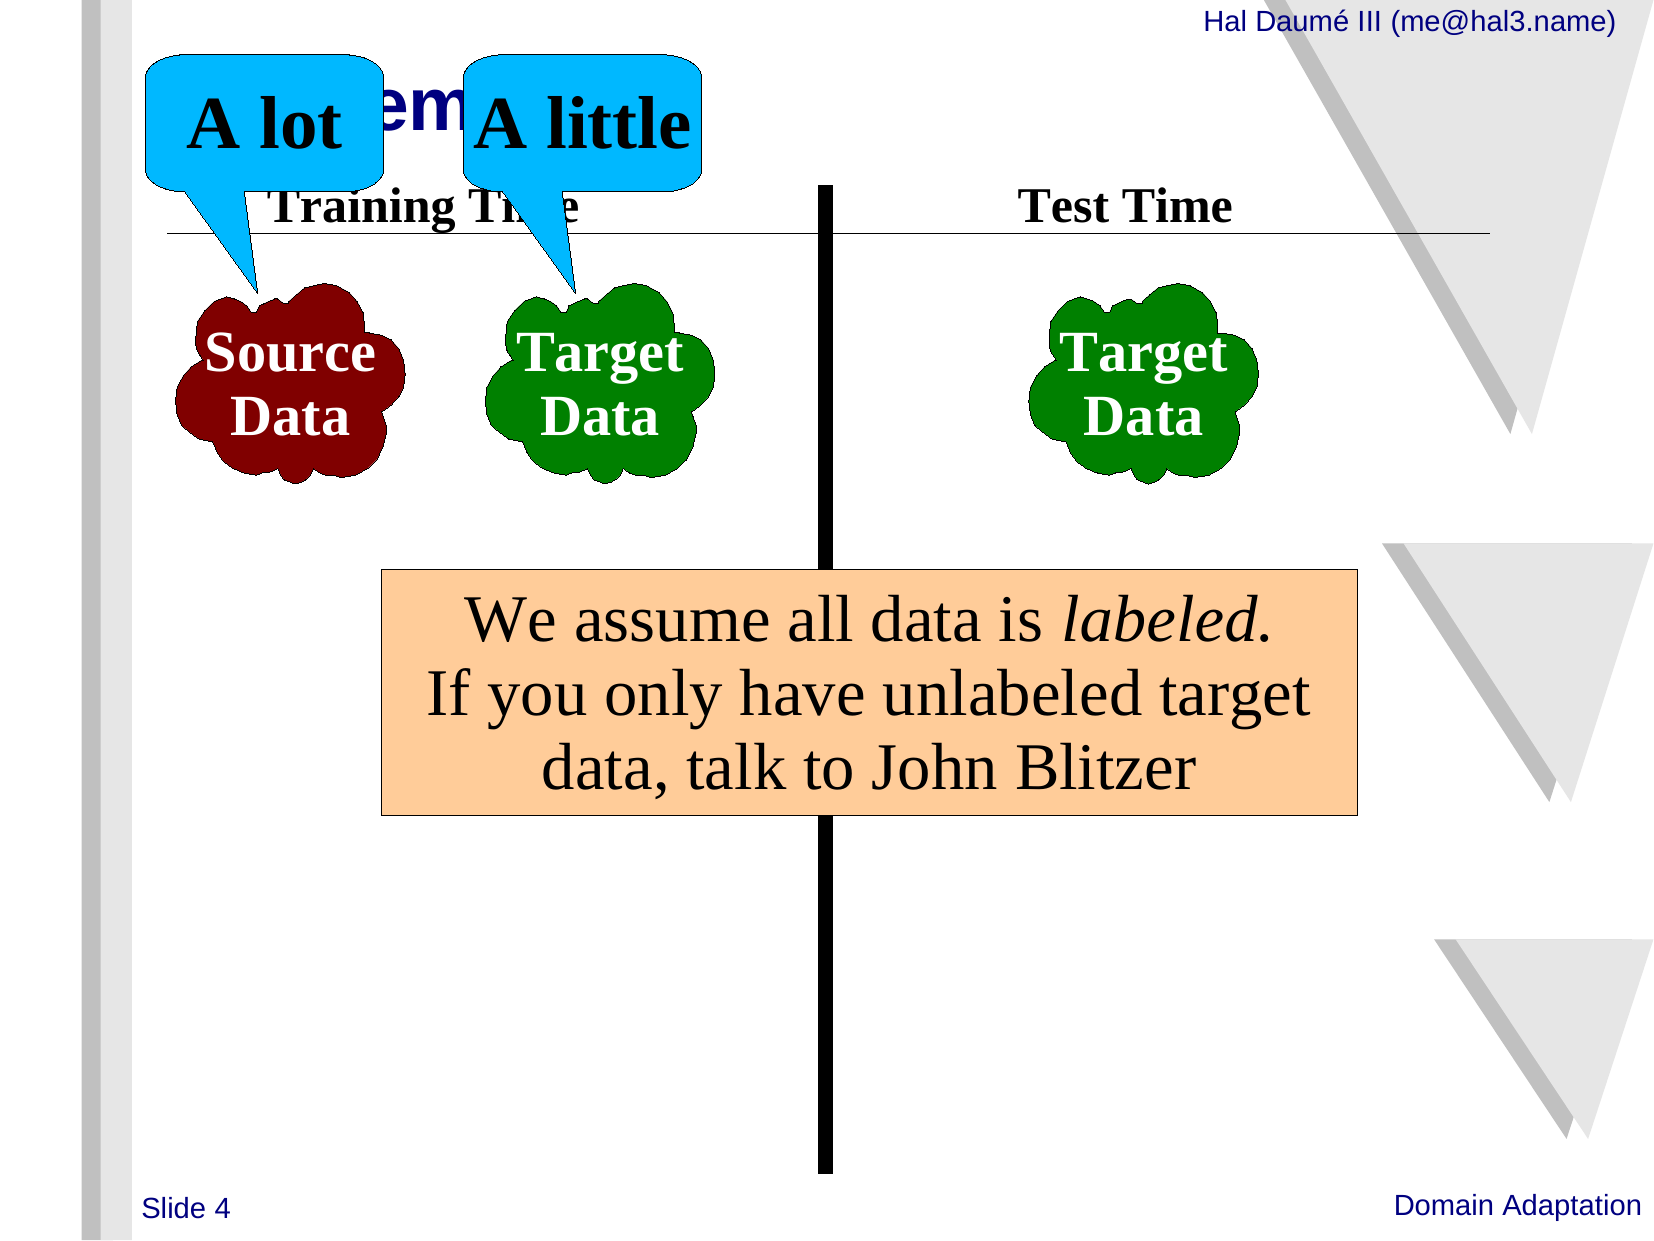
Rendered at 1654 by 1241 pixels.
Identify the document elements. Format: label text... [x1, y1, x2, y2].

text_box Training Time [266, 178, 531, 233]
title Problem Setup [176, 44, 1509, 166]
text_box Source Data [175, 283, 406, 484]
text_box A lot [145, 54, 384, 294]
text_box Target Data [1028, 283, 1259, 485]
text_box Test Time [1017, 178, 1229, 233]
text_box Training Time [563, 192, 574, 233]
text_box A little [463, 54, 702, 294]
text_box We assume all data is labeled. If you only have unlabeled target data, talk to John Blitzer [381, 569, 1358, 816]
text_box Target Data [485, 283, 715, 484]
